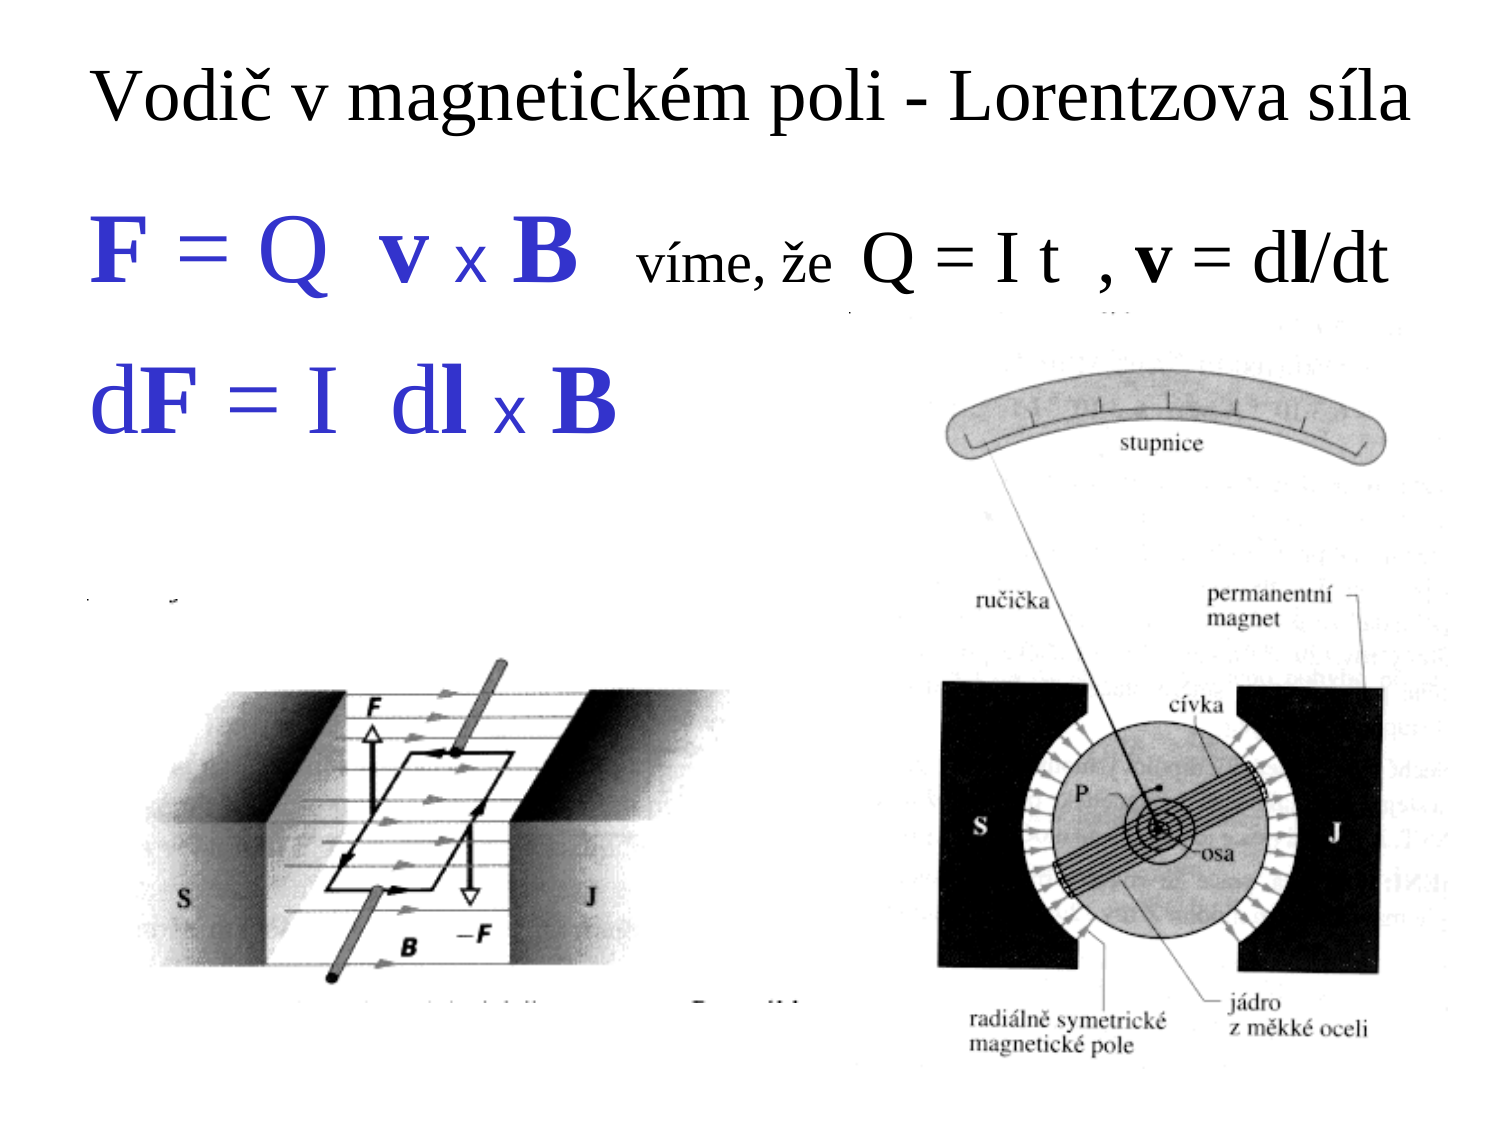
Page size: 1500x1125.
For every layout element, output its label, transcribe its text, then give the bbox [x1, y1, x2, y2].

picture [849, 553, 1448, 1069]
text_box Vodič v magnetickém poli - Lorentzova síla F = Q v x B víme, že Q = I t , v = dl/dt dF = I dl x B [74, 37, 1476, 553]
picture [87, 599, 801, 1003]
